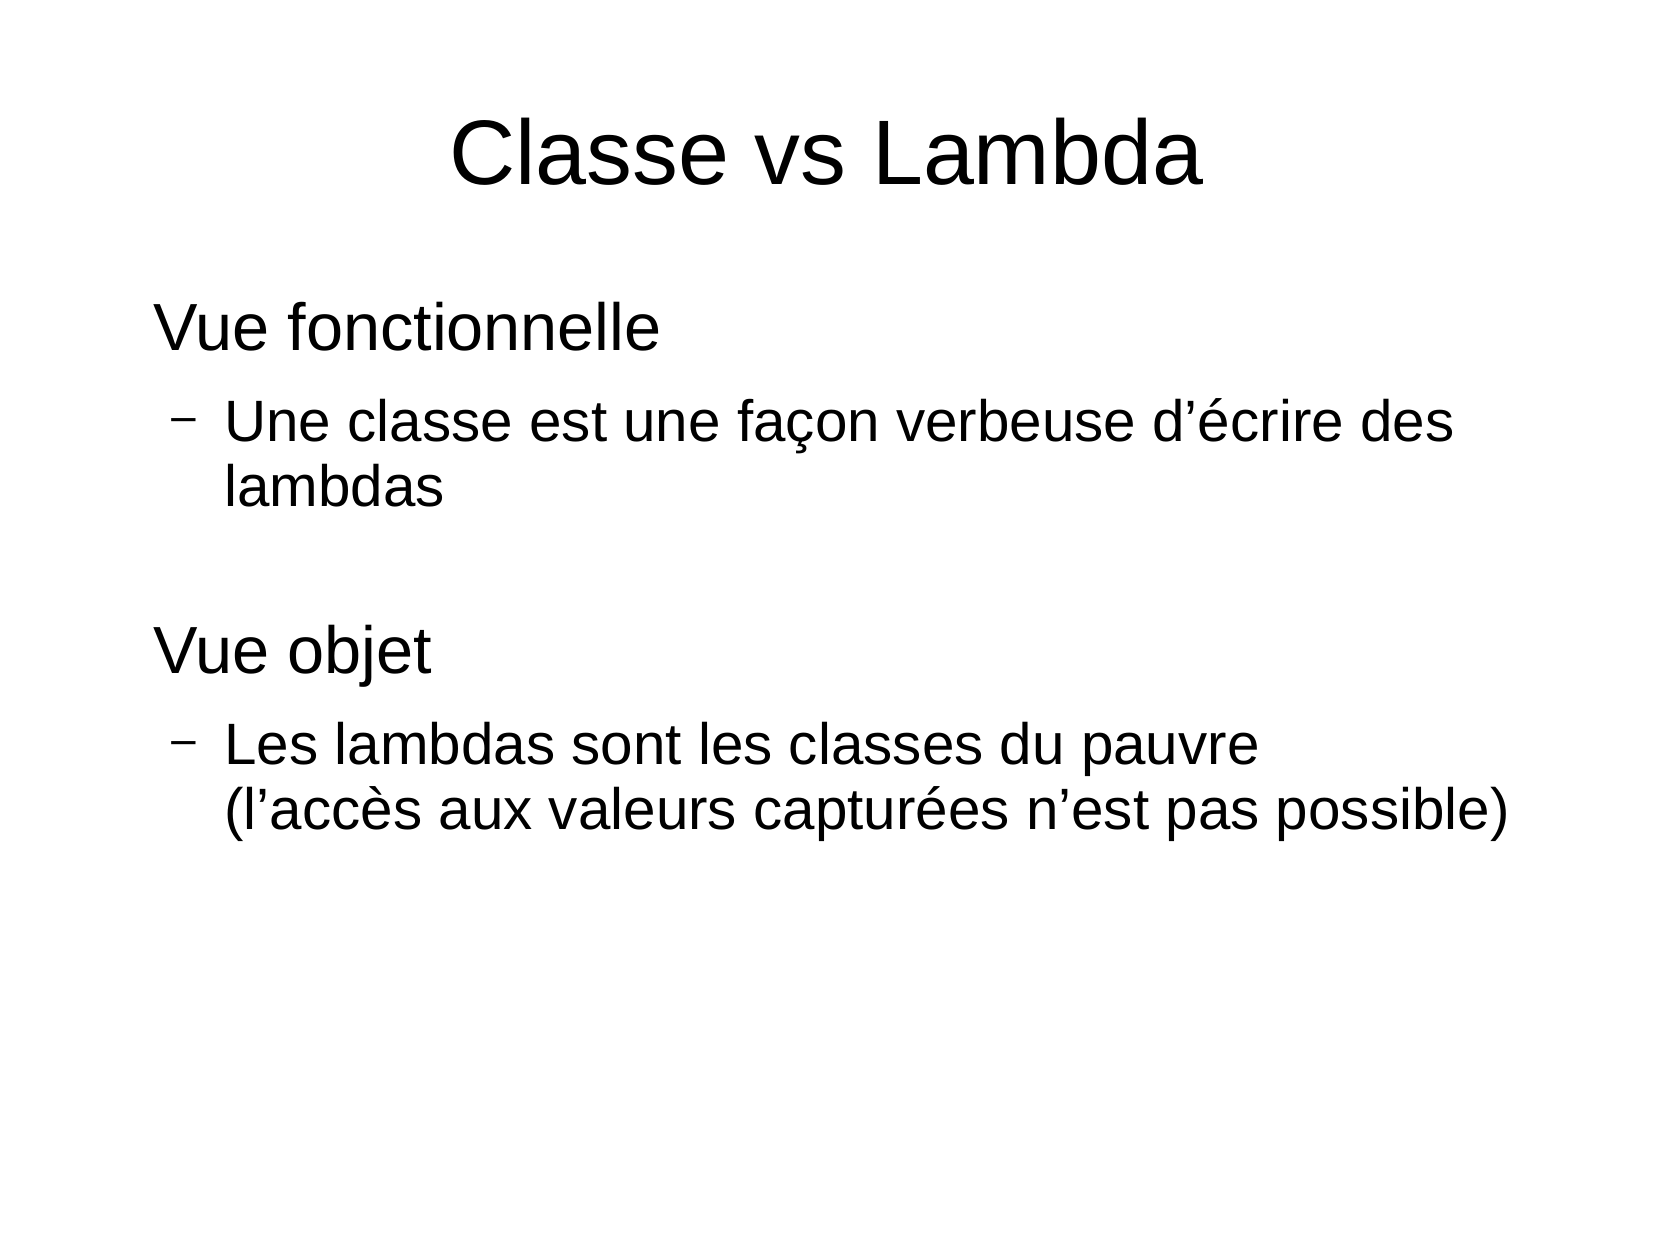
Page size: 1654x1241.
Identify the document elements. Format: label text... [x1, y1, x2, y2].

title Classe vs Lambda [82, 49, 1571, 257]
list Vue fonctionnelle Une classe est une façon verbeuse d’écrire des lambdas Vue objet Les lambdas sont les classes du pauvre (l’accès aux valeurs capturées n’est pas possible) [82, 290, 1571, 871]
